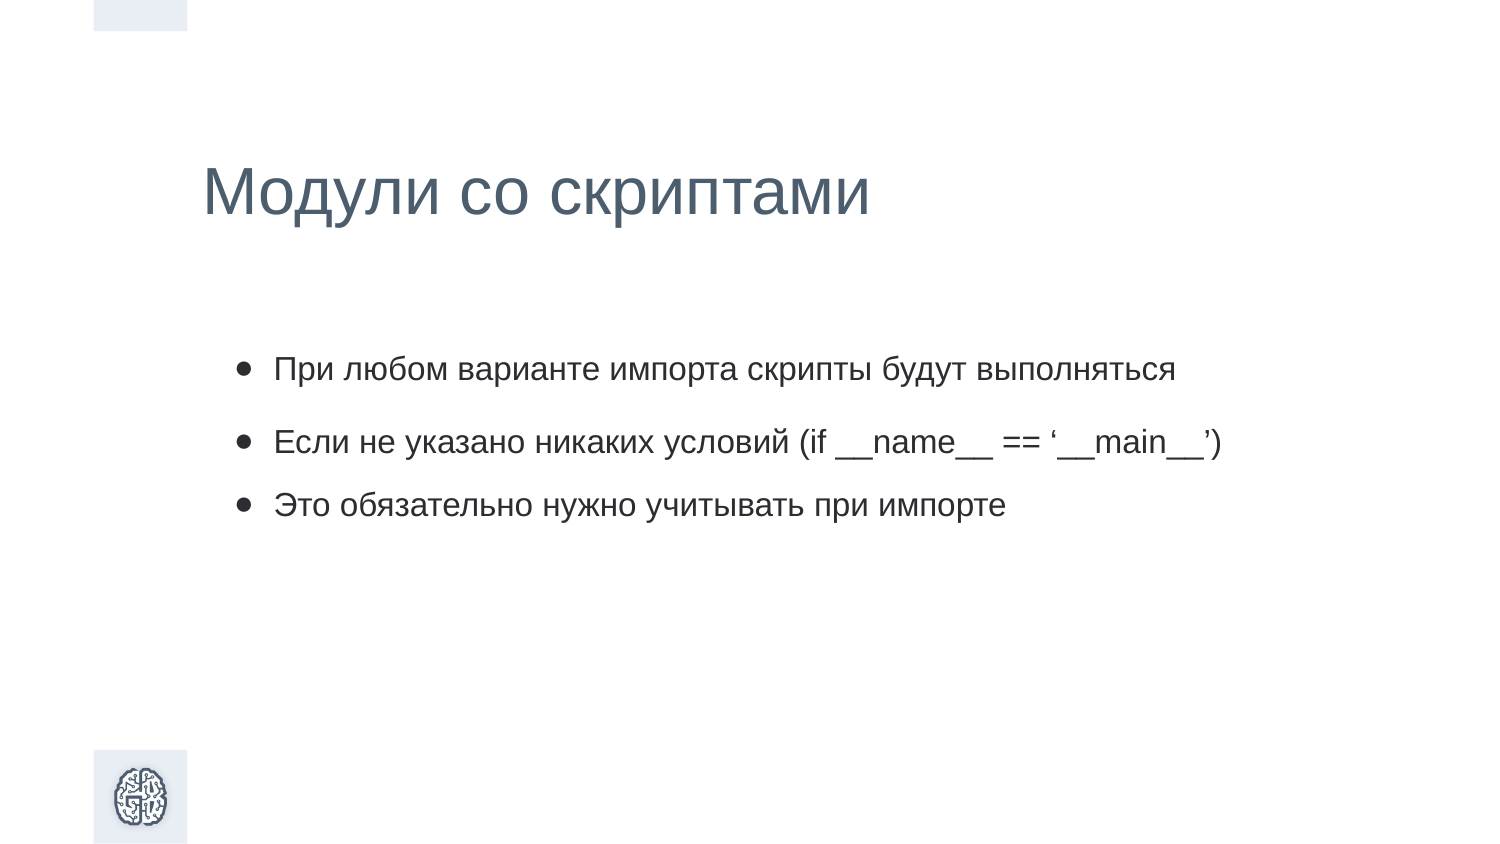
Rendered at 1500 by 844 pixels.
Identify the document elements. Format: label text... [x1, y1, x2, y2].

text_box Модули со скриптами [187, 93, 1312, 282]
text_box При любом варианте импорта скрипты будут выполняться [187, 321, 1313, 394]
text_box Если не указано никаких условий (if __name__ == ‘__main__’) [187, 394, 1313, 456]
text_box Это обязательно нужно учитывать при импорте [187, 456, 1313, 530]
picture [106, 760, 175, 834]
